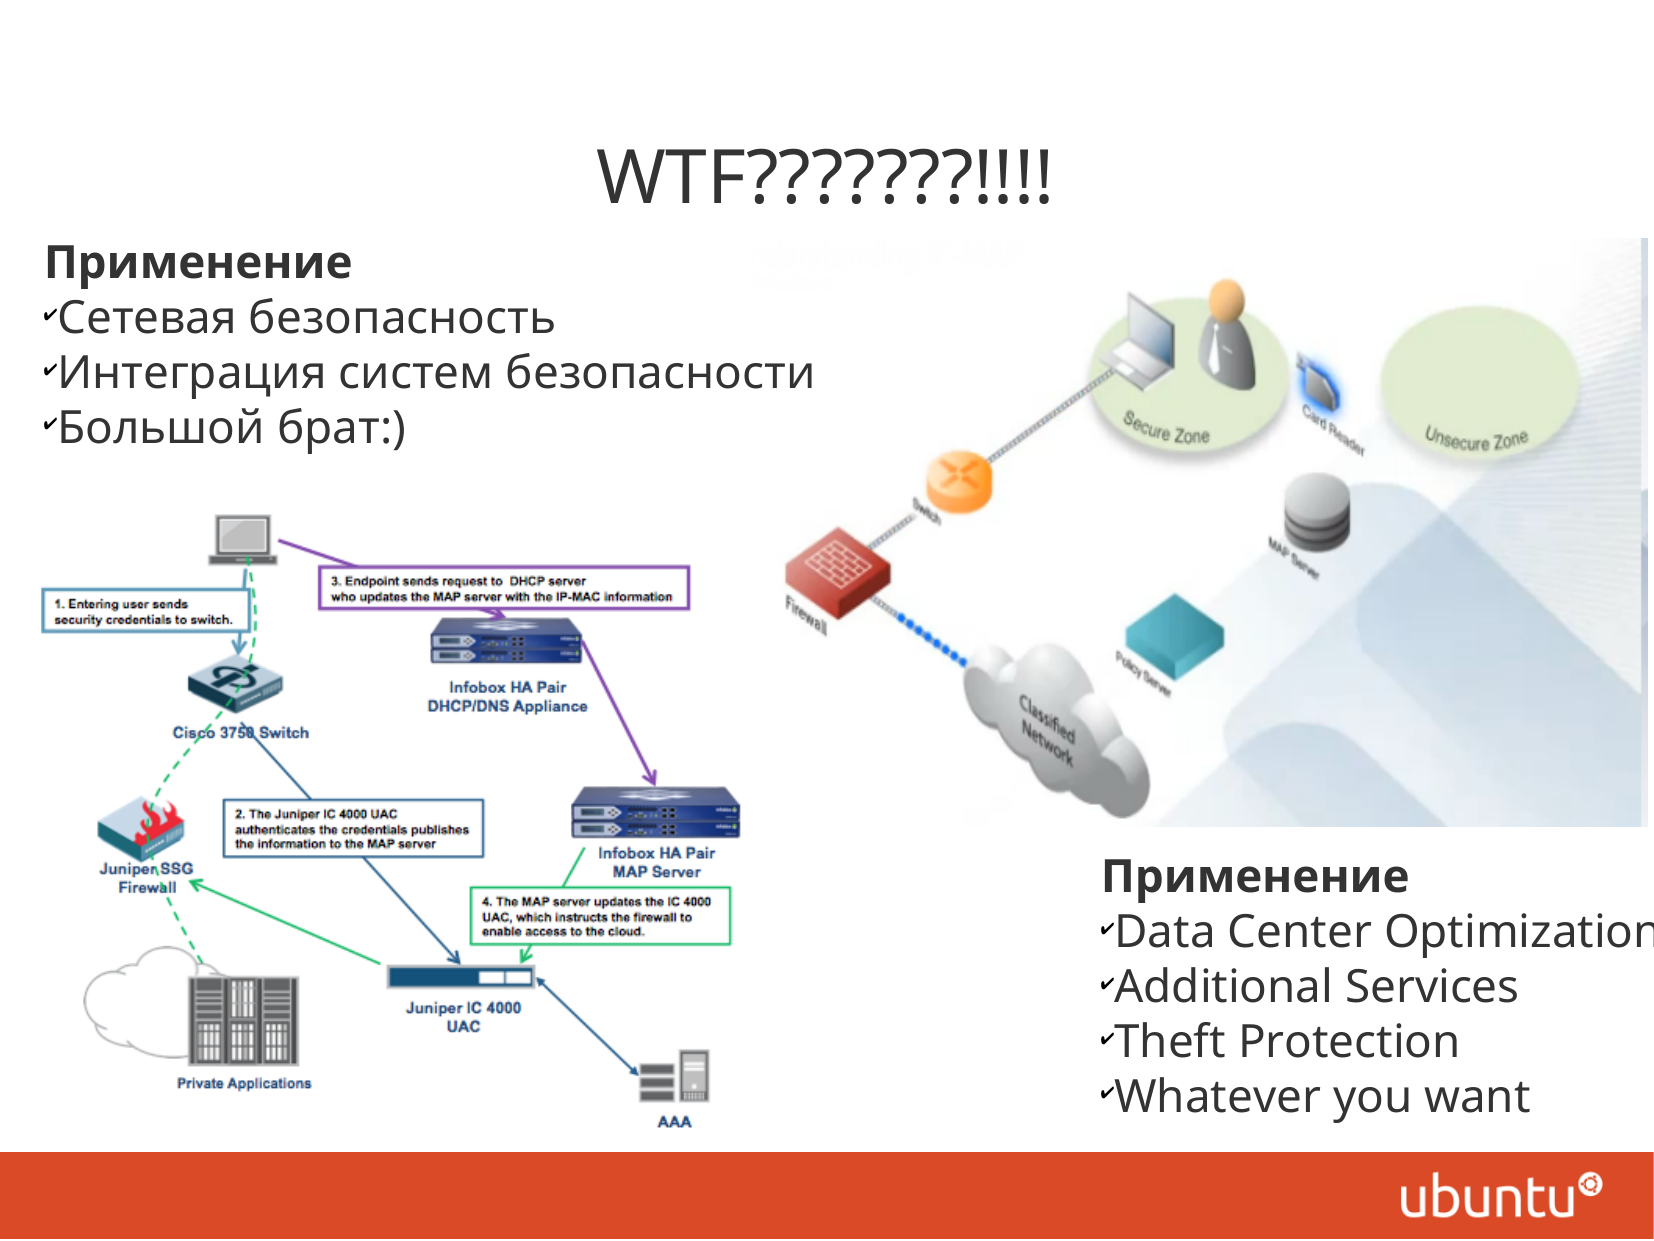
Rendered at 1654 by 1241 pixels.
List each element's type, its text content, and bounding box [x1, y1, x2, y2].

title WTF???????!!!! [56, 122, 1596, 237]
list Применение Сетевая безопасность Интеграция систем безопасности Большой брат:) [35, 224, 1034, 663]
list Применение Data Center Optimization Additional Services Theft Protection Whatever you want [1092, 838, 1654, 1241]
picture [29, 238, 1648, 1148]
picture [0, 1152, 1092, 1239]
